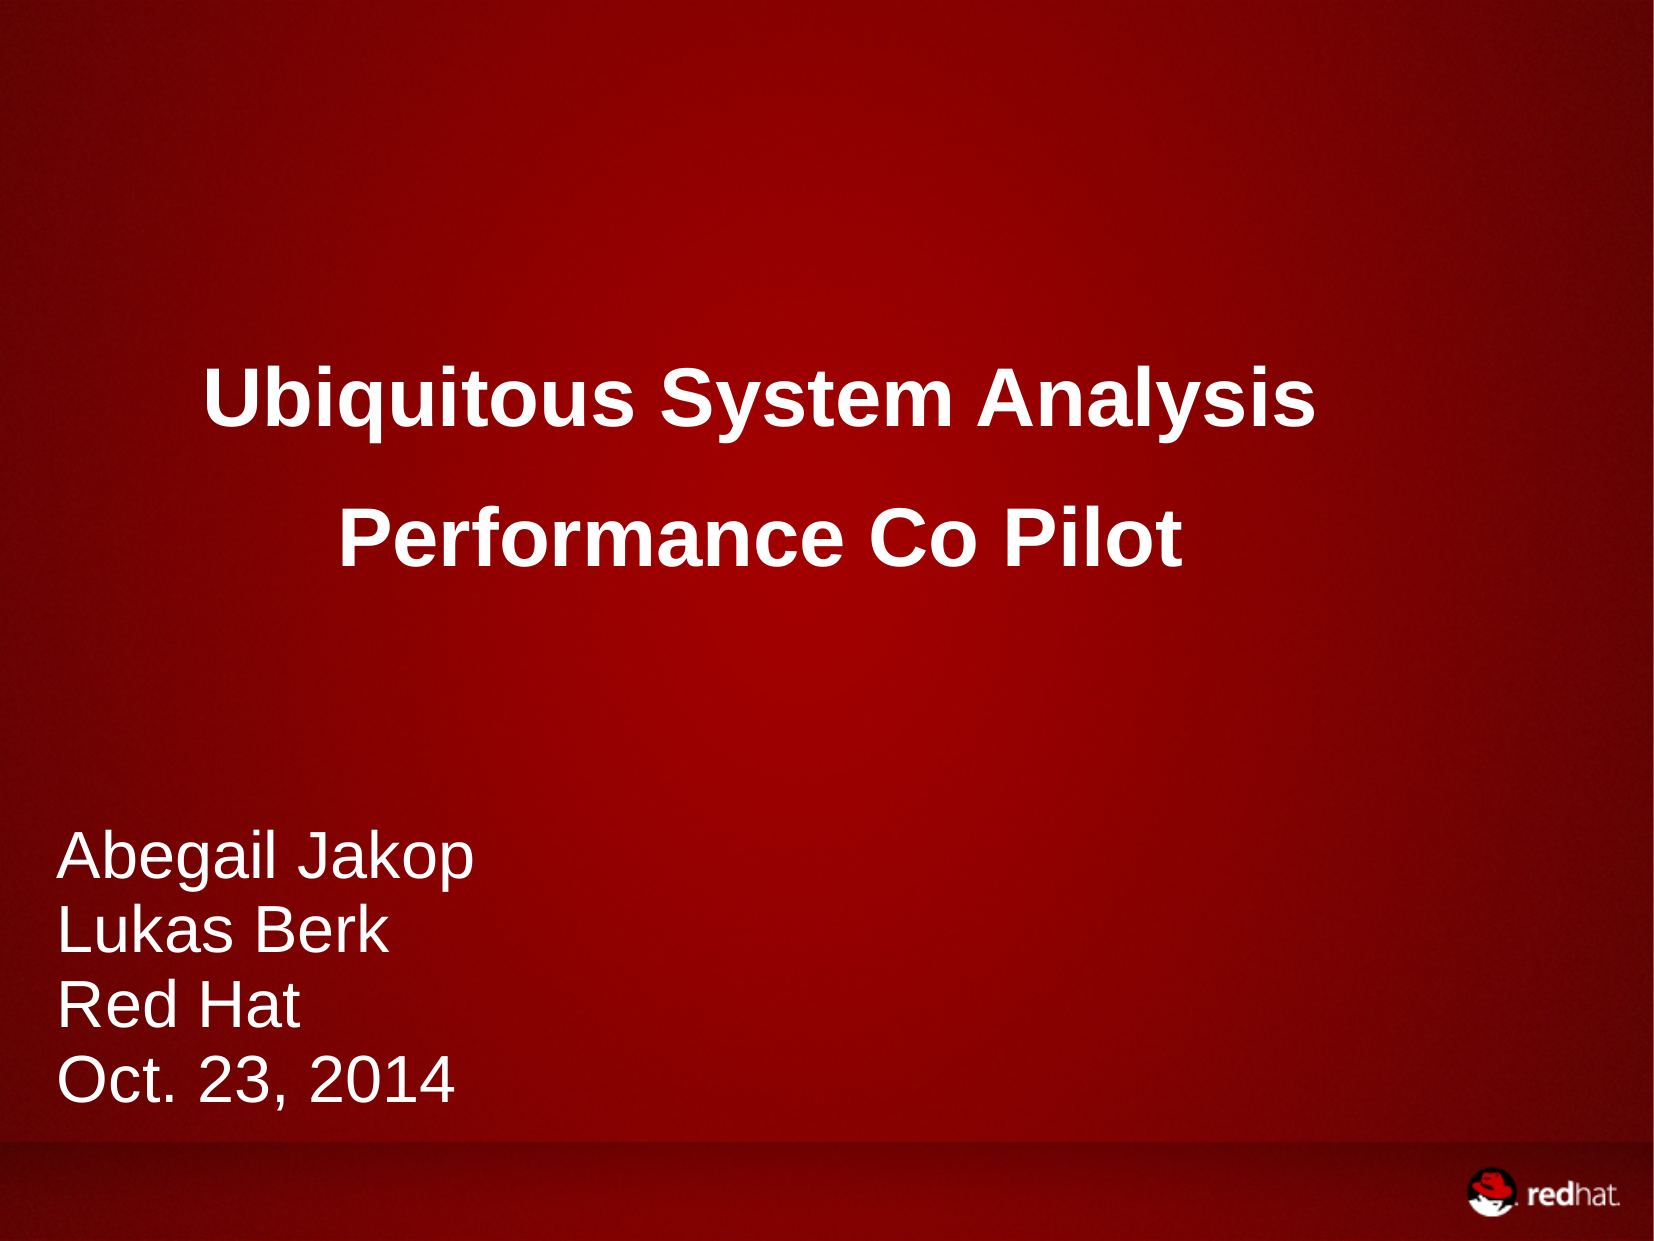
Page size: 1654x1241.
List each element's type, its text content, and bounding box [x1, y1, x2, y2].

text_box Abegail Jakop Lukas Berk Red Hat Oct. 23, 2014 [42, 772, 546, 1087]
picture [0, 0, 1654, 1241]
text_box Ubiquitous System Analysis Performance Co Pilot [187, 297, 1426, 657]
